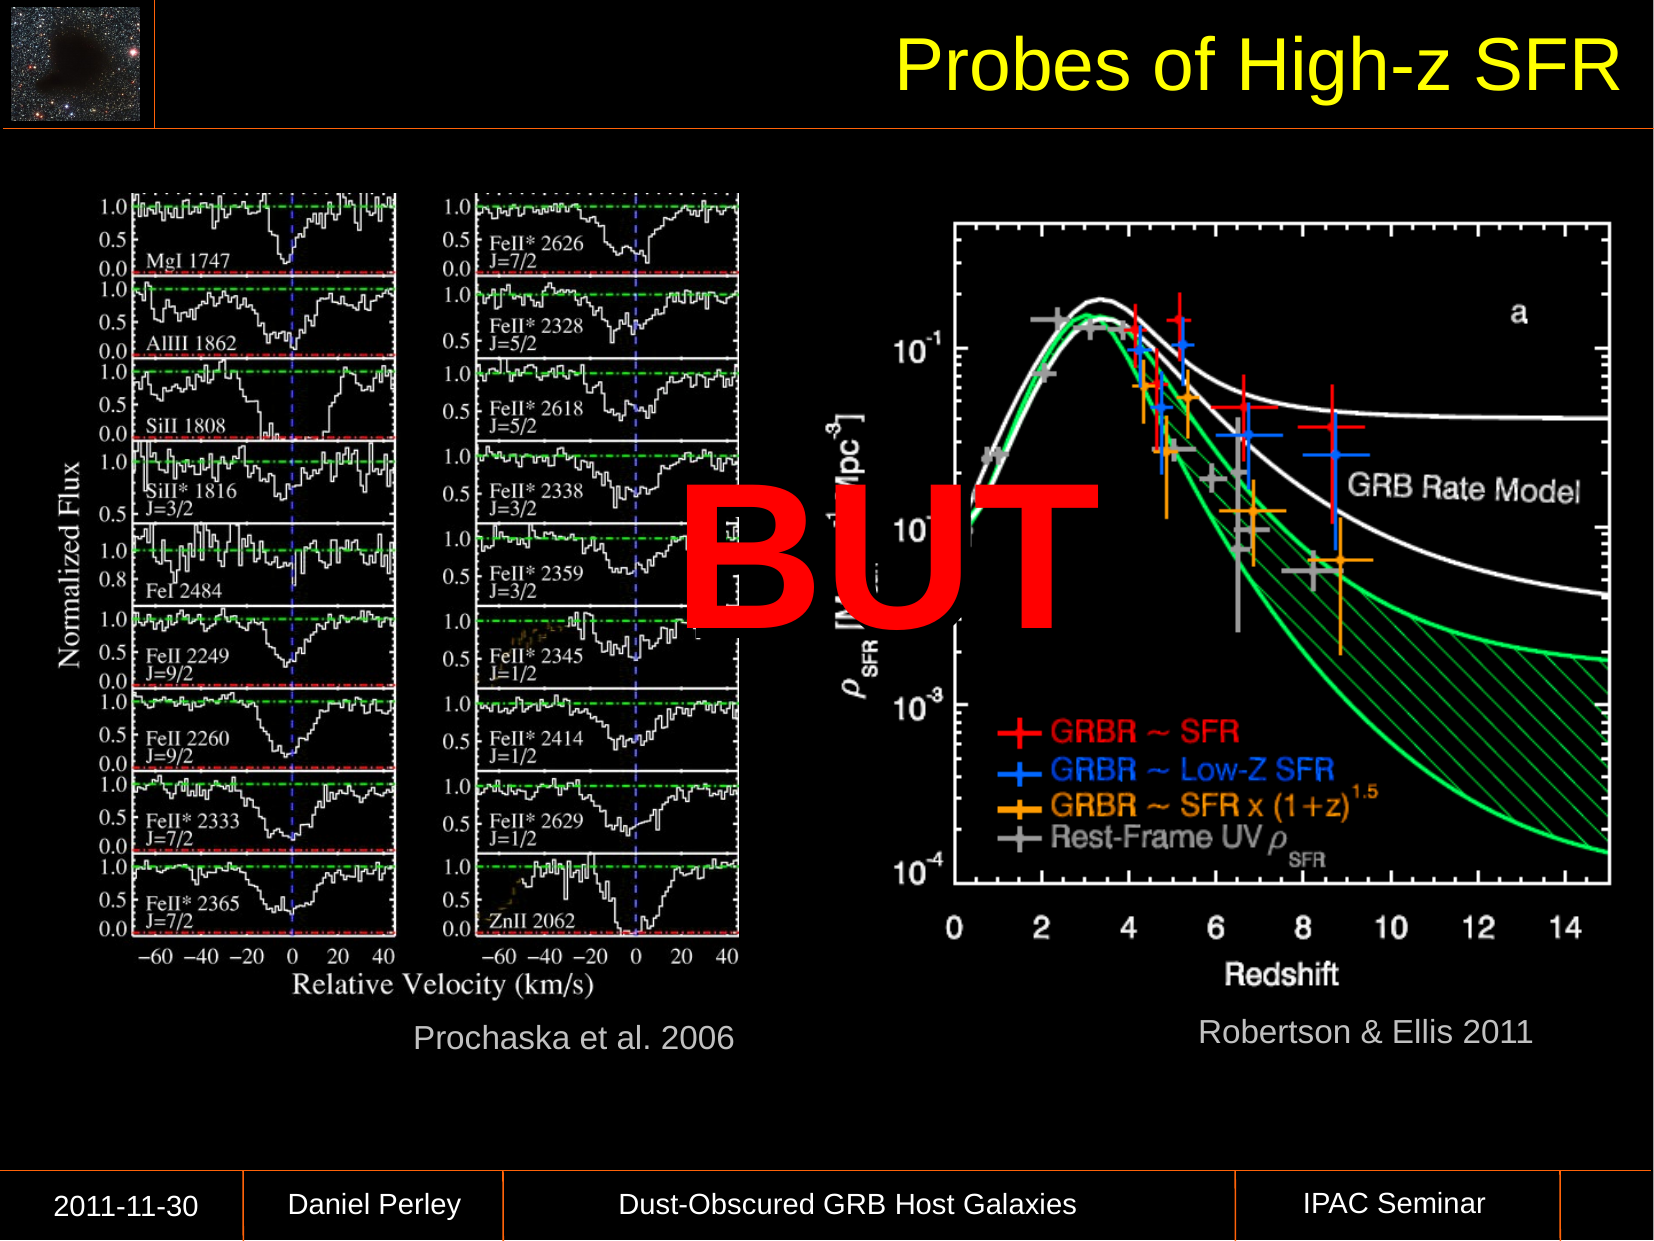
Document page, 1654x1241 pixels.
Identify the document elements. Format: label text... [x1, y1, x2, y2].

text_box Prochaska et al. 2006 [337, 1012, 751, 1065]
picture [783, 209, 1641, 1007]
title Probes of High-z SFR [594, 21, 1624, 108]
text_box Robertson & Ellis 2011 [1136, 1006, 1550, 1059]
picture [11, 7, 140, 121]
text_box BUT [230, 432, 1544, 774]
picture [51, 193, 739, 1019]
